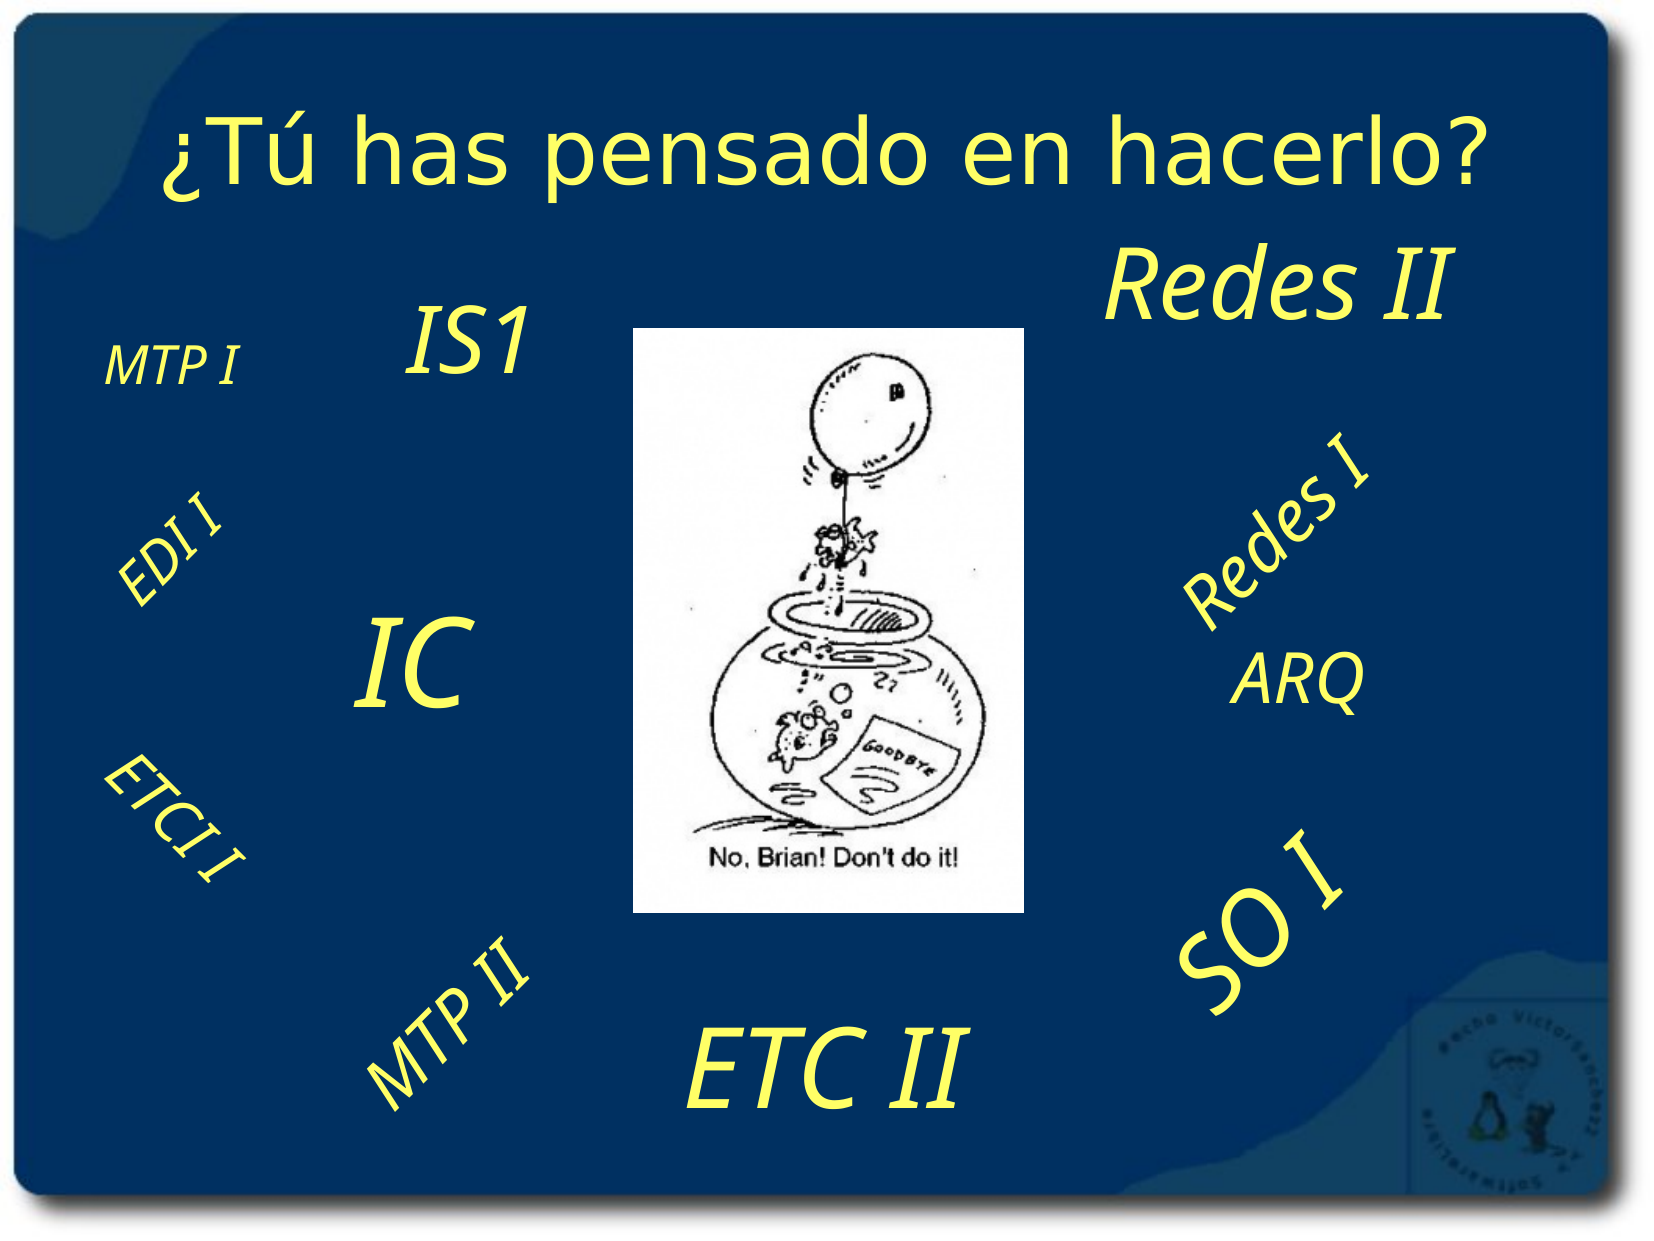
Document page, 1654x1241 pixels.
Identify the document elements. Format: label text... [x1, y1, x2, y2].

text_box Redes I [1122, 382, 1430, 691]
text_box MTP II [324, 875, 601, 1152]
text_box ETC II [667, 980, 1060, 1165]
text_box IS1 [354, 265, 591, 473]
picture [0, 0, 1654, 1241]
text_box MTP I [88, 318, 281, 415]
text_box ETCI I [67, 714, 308, 955]
text_box ARQ [1219, 620, 1407, 742]
title ¿Tú has pensado en hacerlo? [82, 56, 1571, 250]
text_box EDI I [80, 442, 281, 643]
text_box SO I [1122, 767, 1421, 1067]
text_box IC [295, 565, 532, 768]
text_box Redes II [1062, 250, 1490, 370]
